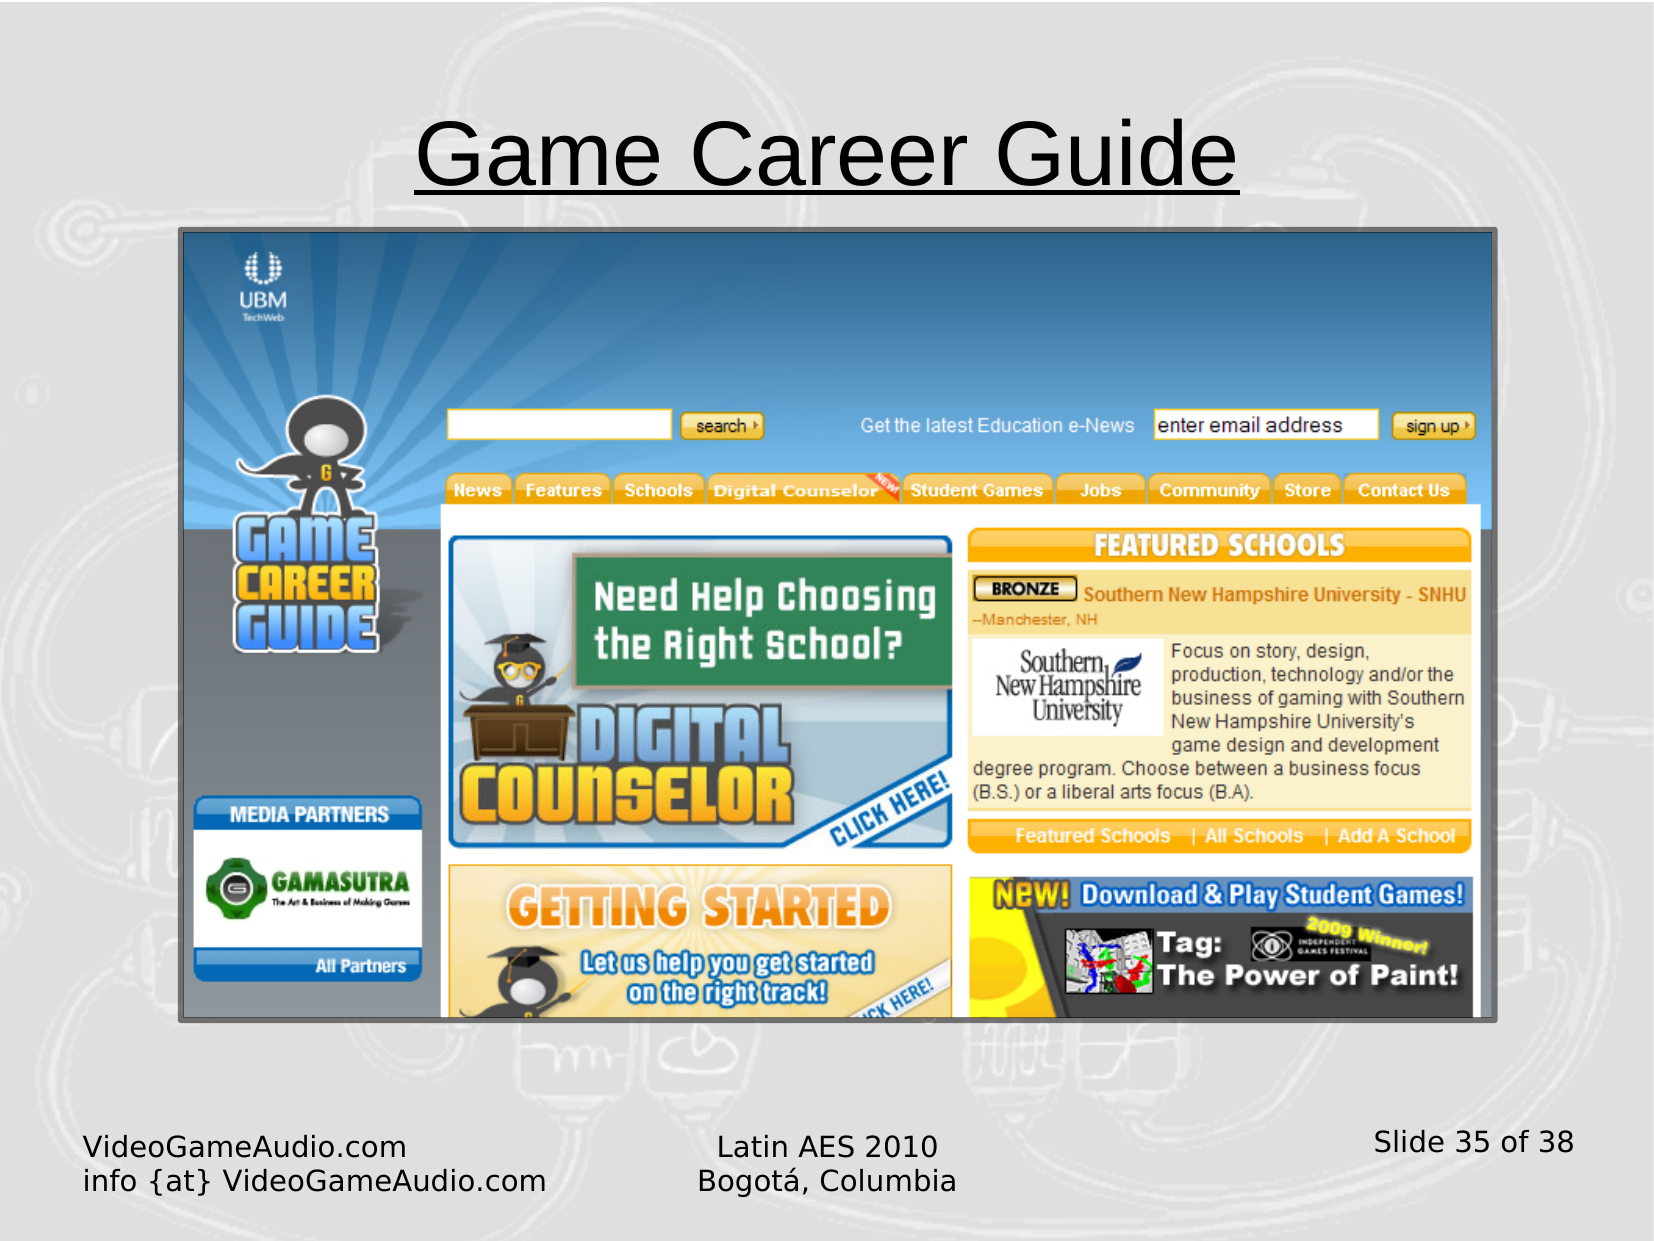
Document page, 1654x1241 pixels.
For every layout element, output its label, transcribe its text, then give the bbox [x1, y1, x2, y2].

title Game Career Guide [82, 49, 1572, 257]
text_box < www.Fmod.org > [640, 1024, 1013, 1032]
picture [0, 2, 1654, 1241]
